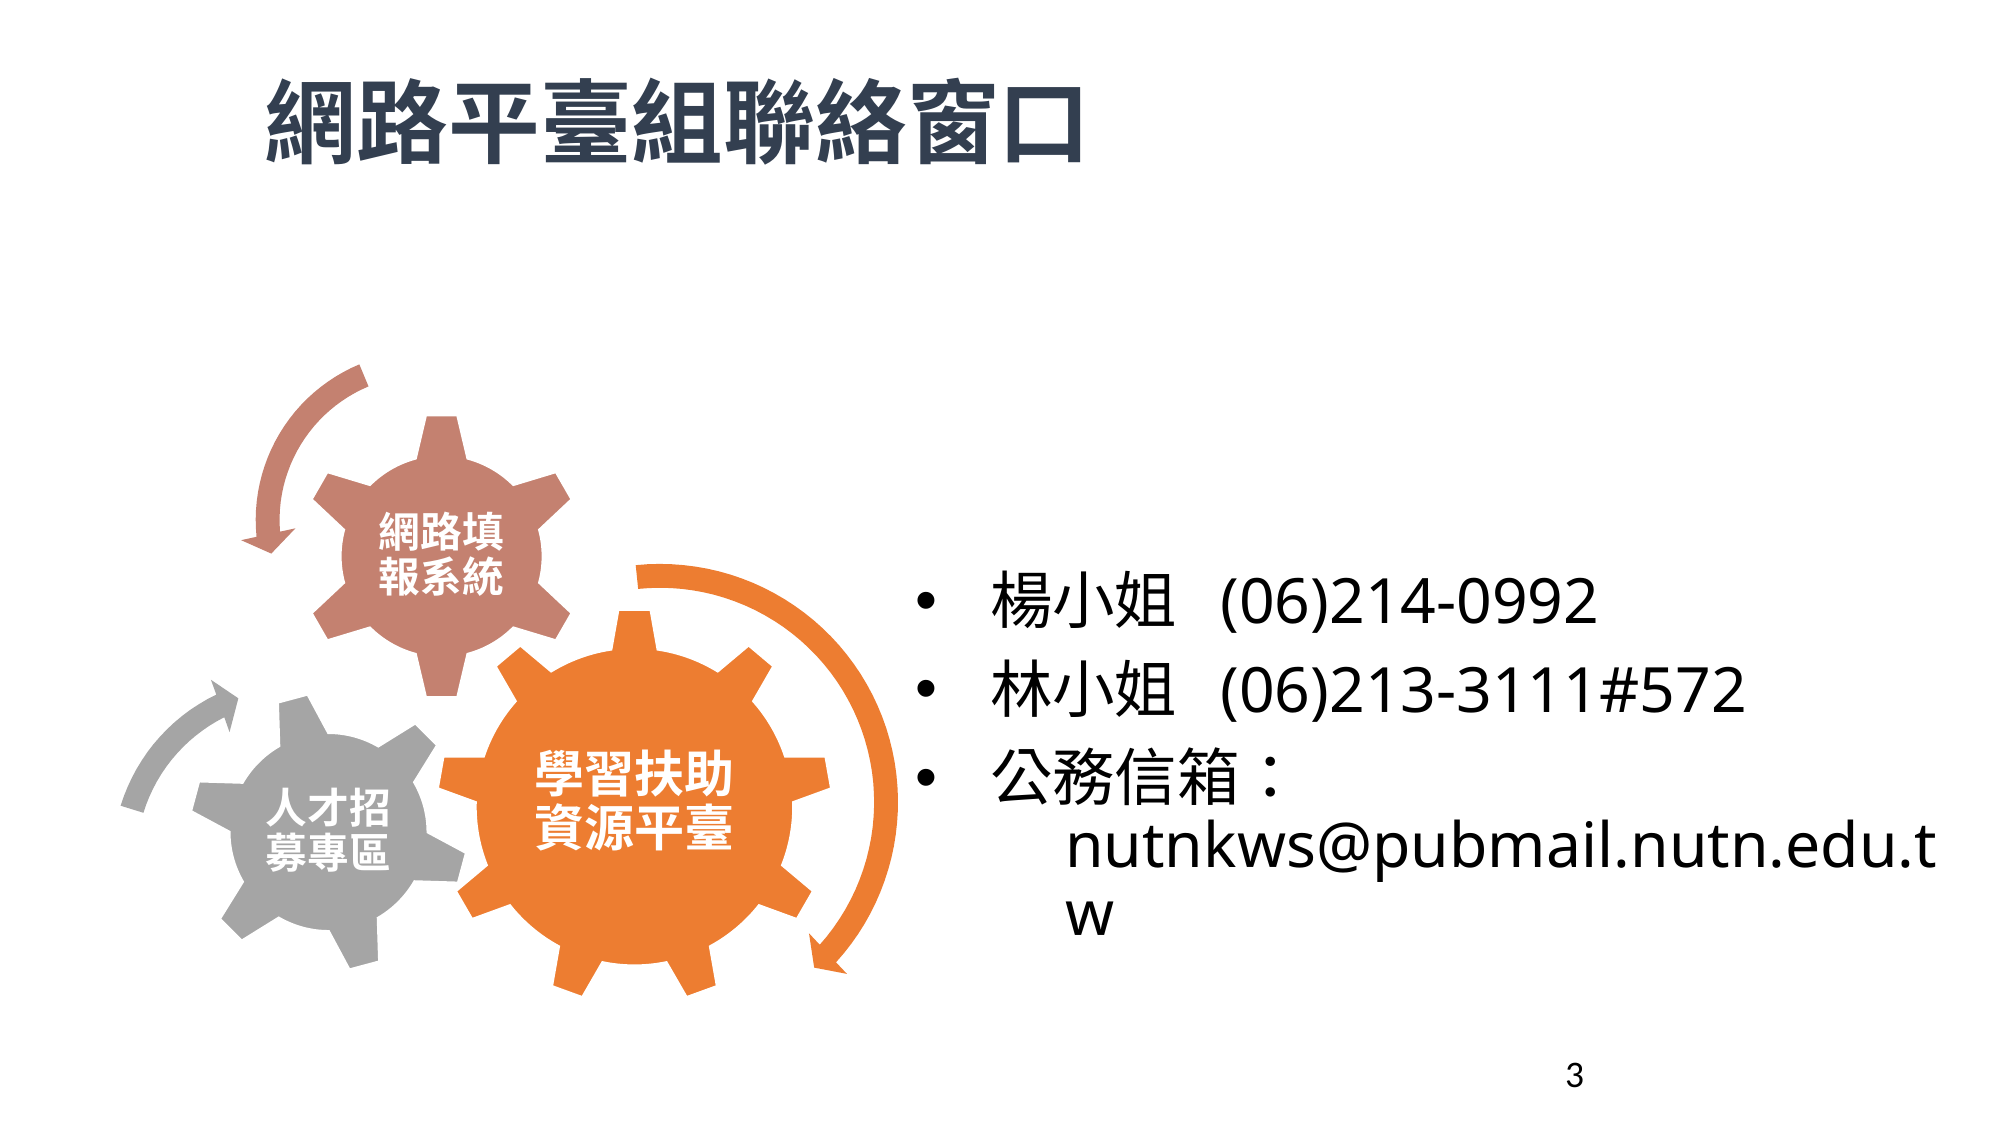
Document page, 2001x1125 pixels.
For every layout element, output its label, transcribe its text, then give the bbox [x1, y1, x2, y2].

text_box [635, 563, 898, 974]
text_box [120, 679, 239, 813]
text_box 學習扶助資源平臺 [437, 609, 832, 998]
text_box [241, 364, 369, 554]
text_box 網路填報系統 [311, 415, 572, 698]
text_box 人才招募專區 [191, 694, 466, 970]
text_box [1550, 1042, 2000, 1103]
subtitle 楊小姐 (06)214-0992 林小姐 (06)213-3111#572 公務信箱： nutnkws@pubmail.nutn.edu.tw [900, 562, 1990, 860]
text_box 網路平臺組聯絡窗口 [250, 58, 1106, 183]
